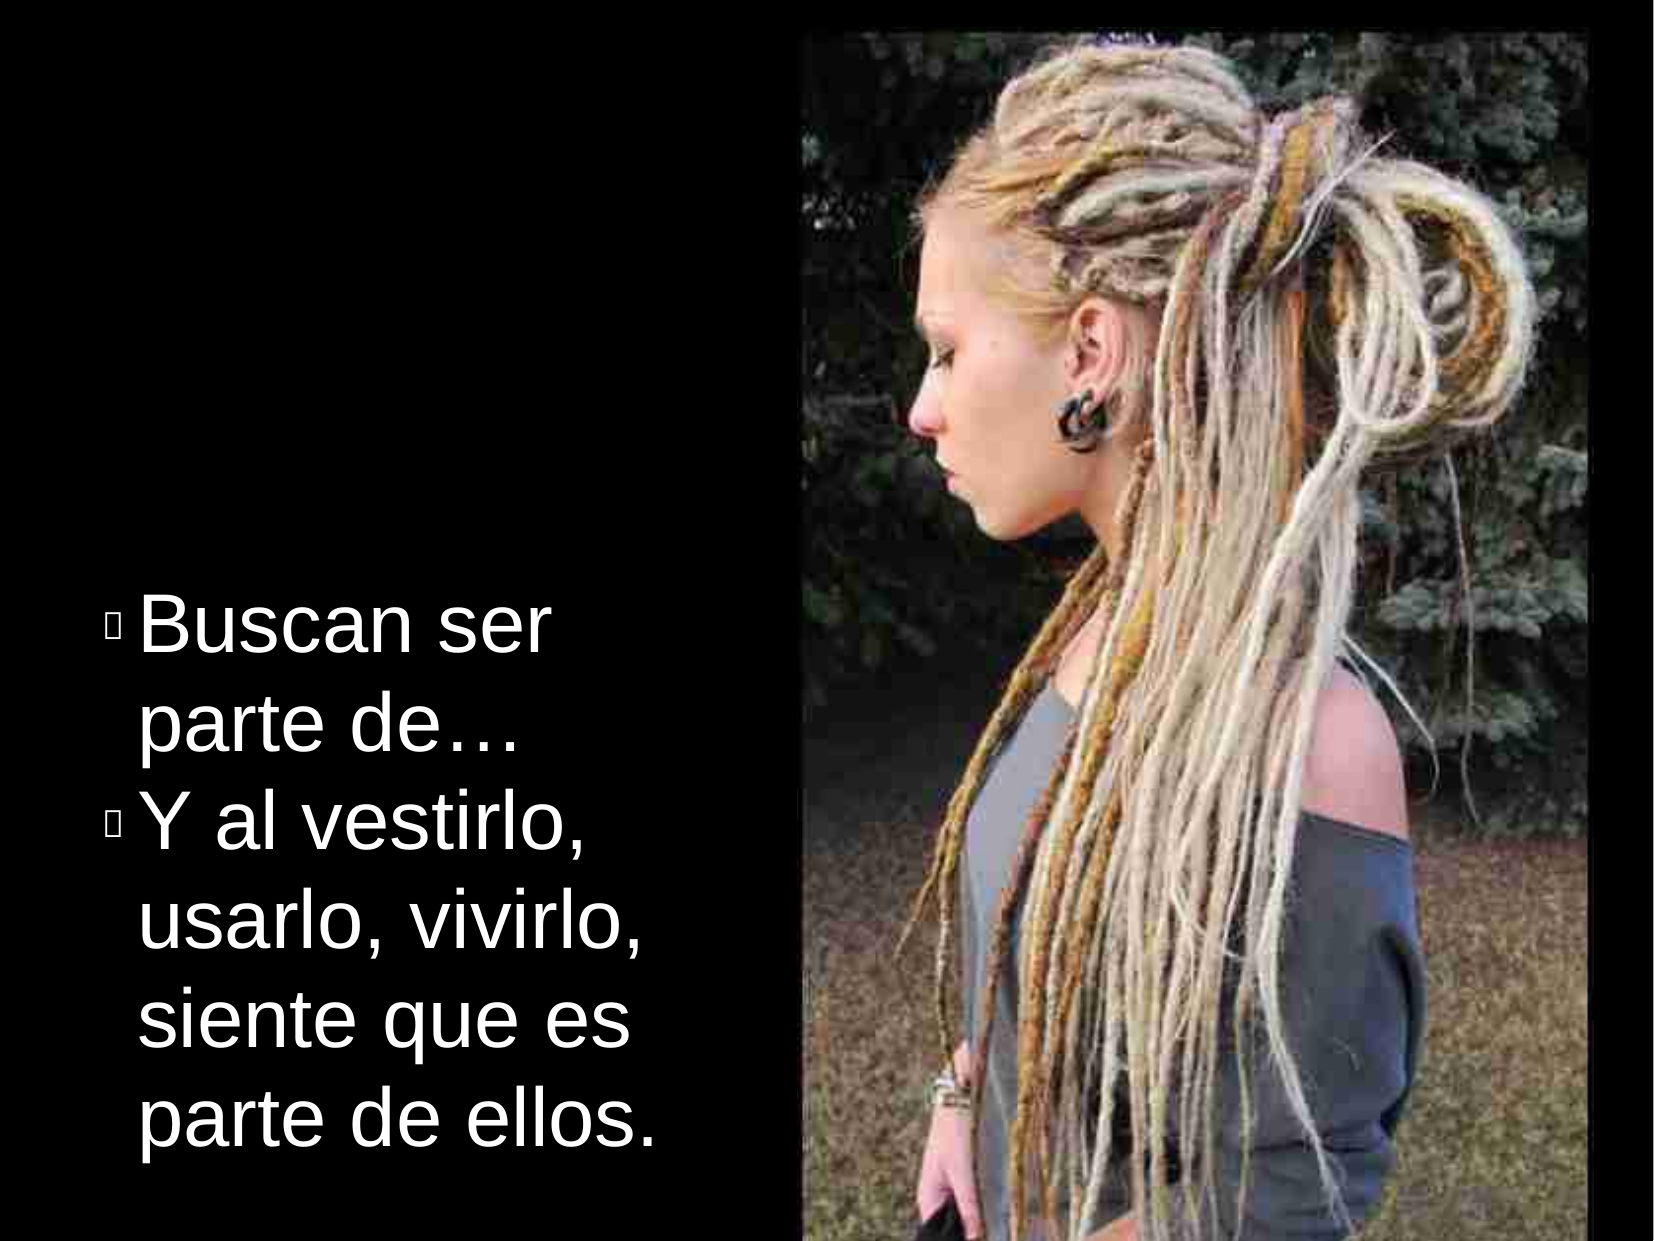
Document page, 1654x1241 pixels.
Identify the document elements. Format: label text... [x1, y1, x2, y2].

text_box  [101, 599, 130, 644]
text_box Buscan ser [137, 577, 578, 676]
text_box  [101, 797, 130, 842]
text_box Y al vestirlo, [137, 774, 613, 873]
text_box siente que es [137, 972, 657, 1070]
text_box usarlo, vivirlo, [137, 873, 671, 972]
picture [797, 27, 1594, 1241]
text_box [0, 0, 1653, 1241]
text_box parte de… [137, 676, 527, 774]
text_box parte de ellos. [137, 1070, 661, 1169]
